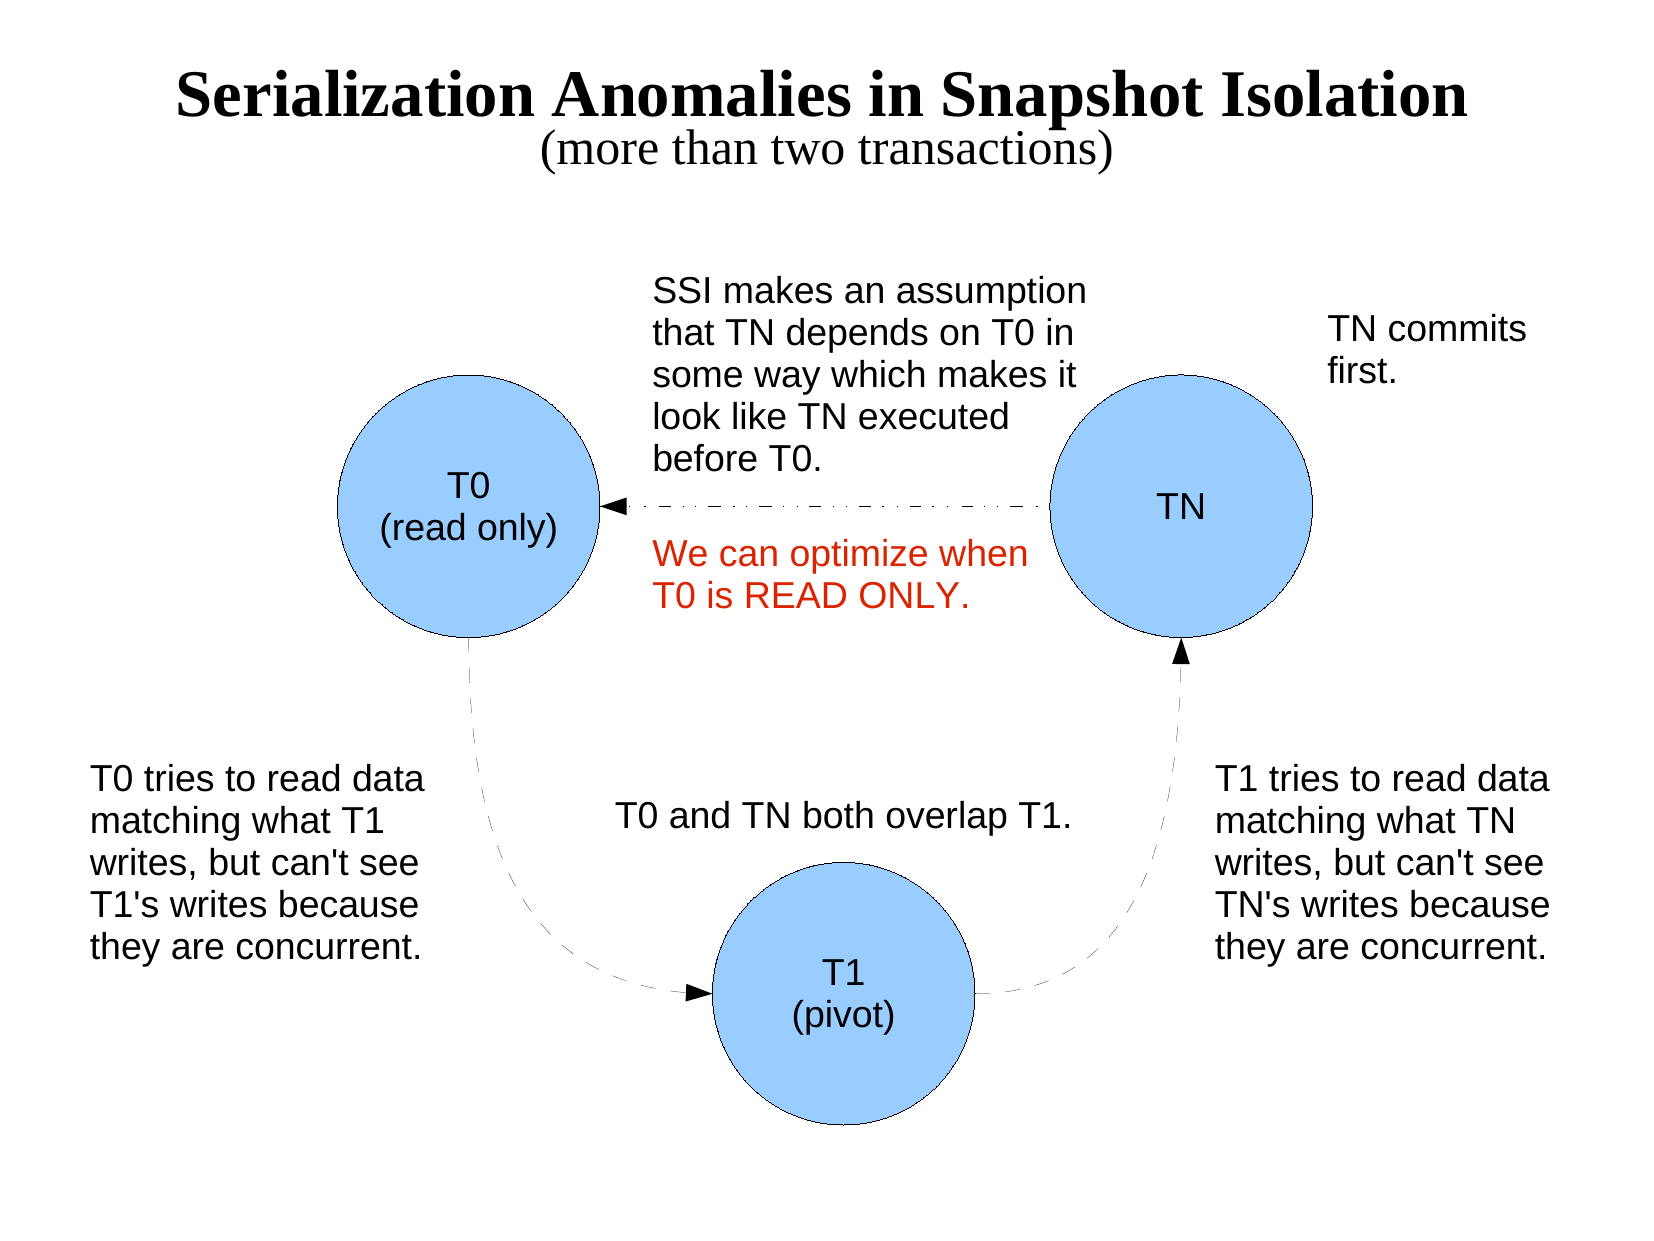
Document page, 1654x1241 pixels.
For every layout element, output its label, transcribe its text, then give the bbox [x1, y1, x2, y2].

text_box T1 (pivot) [712, 887, 975, 1126]
text_box T0 and TN both overlap T1. [600, 787, 1088, 887]
text_box (more than two transactions) [525, 112, 1163, 188]
text_box SSI makes an assumption that TN depends on T0 in some way which makes it look like TN executed before T0. [637, 262, 1126, 488]
text_box T0 tries to read data matching what T1 writes, but can't see T1's writes because they are concurrent. [75, 750, 451, 976]
text_box T1 tries to read data matching what TN writes, but can't see TN's writes because they are concurrent. [1200, 750, 1576, 976]
text_box TN commits first. [1312, 300, 1613, 399]
text_box TN [1049, 374, 1313, 638]
title Serialization Anomalies in Snapshot Isolation [112, 37, 1535, 151]
text_box T0 (read only) [337, 375, 600, 638]
text_box We can optimize when T0 is READ ONLY. [637, 525, 1088, 624]
